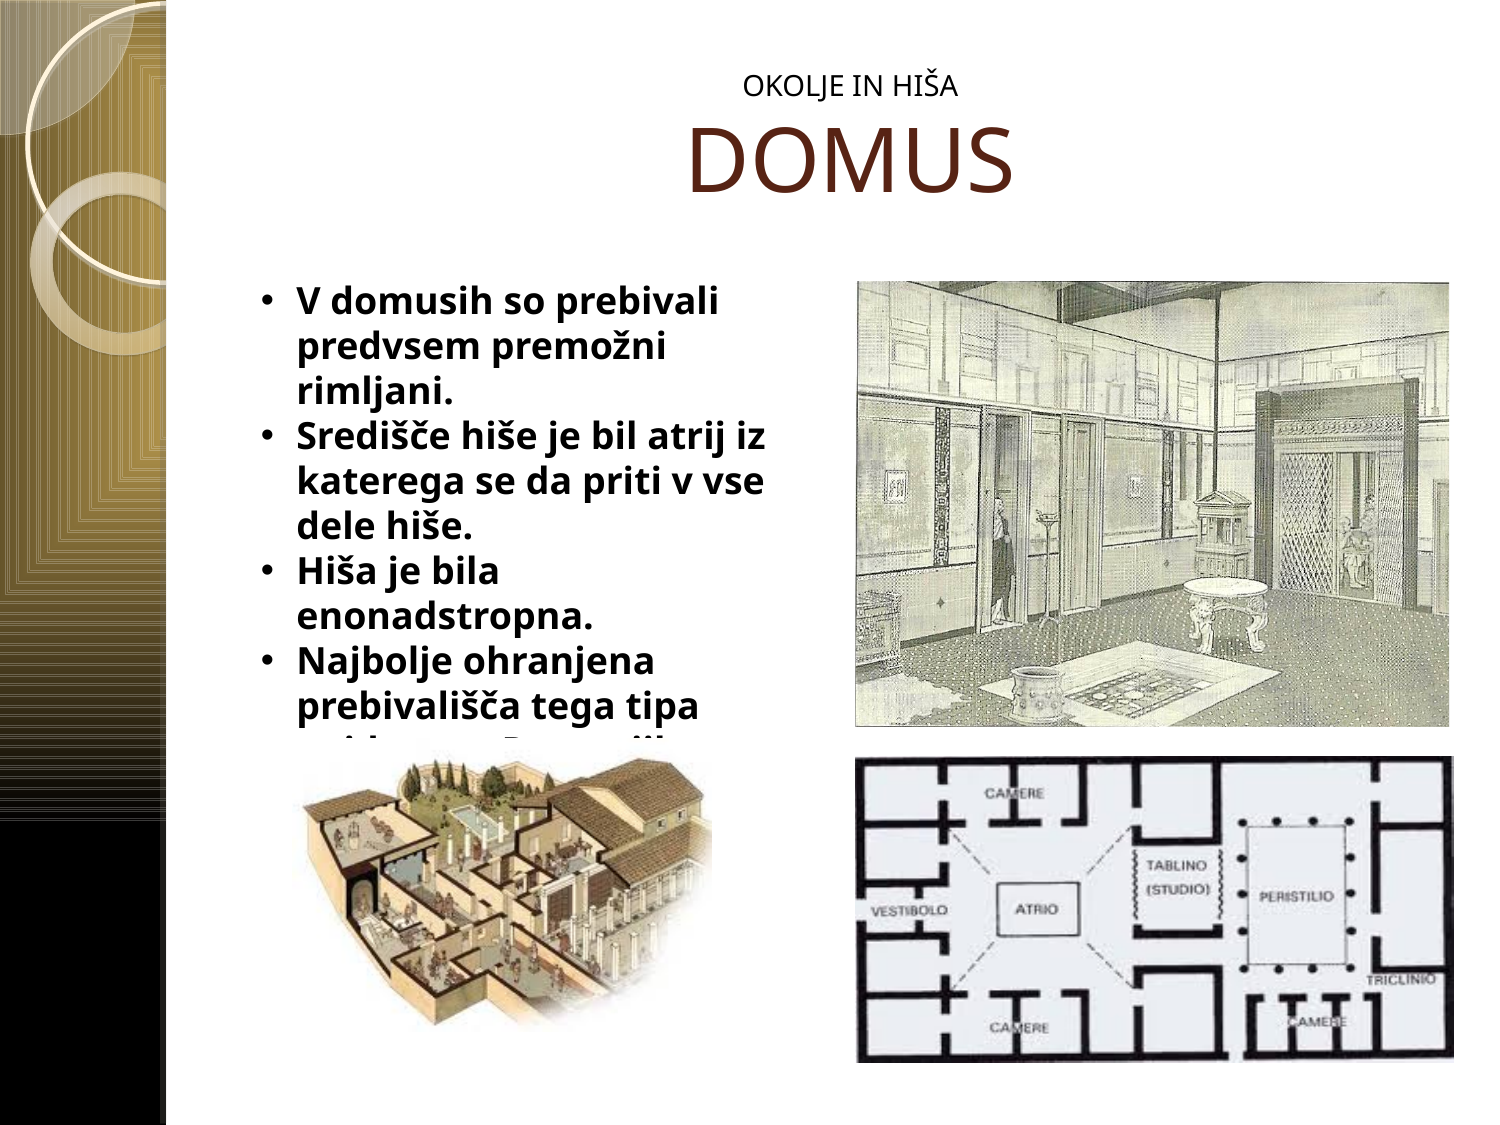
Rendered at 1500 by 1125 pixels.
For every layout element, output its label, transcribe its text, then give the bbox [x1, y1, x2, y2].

picture [855, 281, 1450, 727]
title OKOLJE IN HIŠA DOMUS [235, 45, 1466, 233]
text_box V domusih so prebivali predvsem premožni rimljani. Središče hiše je bil atrij iz katerega se da priti v vse dele hiše. Hiša je bila enonadstropna. Najbolje ohranjena prebivališča tega tipa najdemo v Pompejih. [246, 269, 821, 870]
picture [292, 738, 712, 1032]
picture [855, 756, 1454, 1063]
